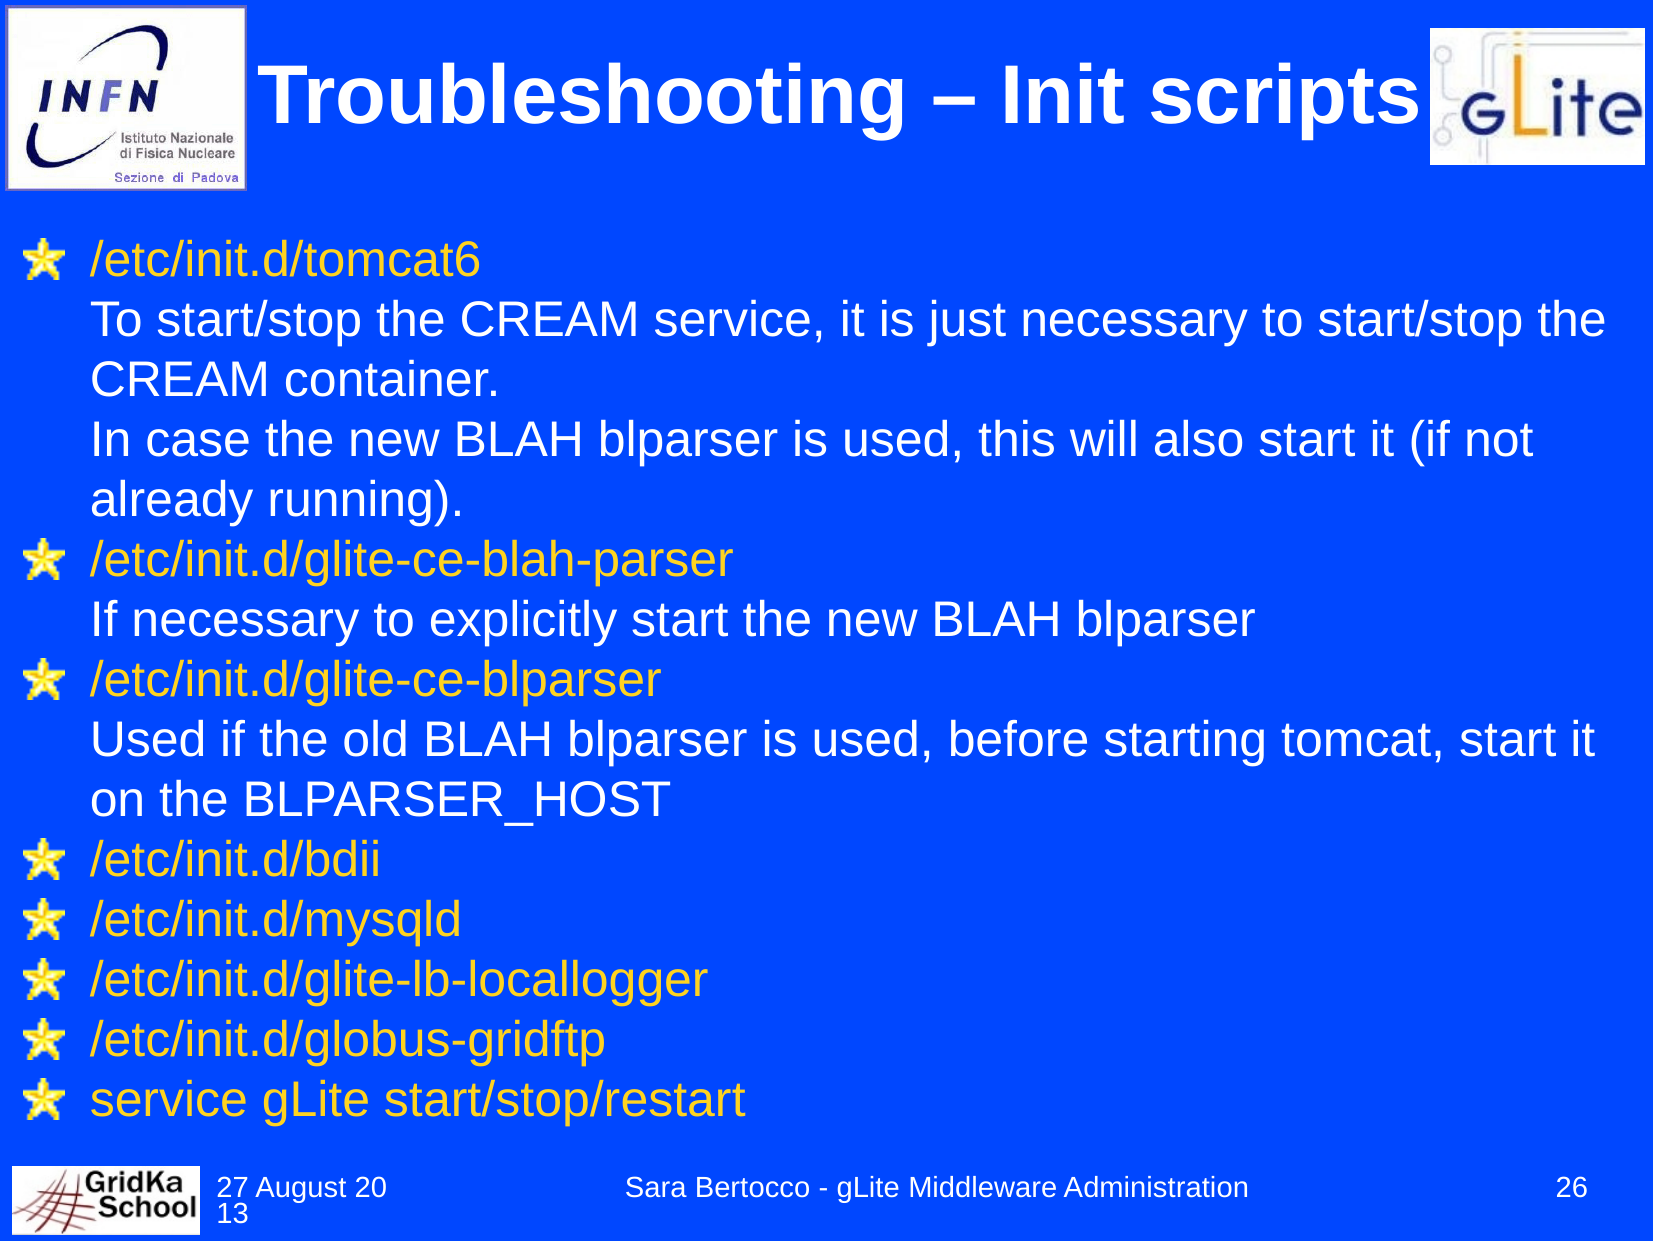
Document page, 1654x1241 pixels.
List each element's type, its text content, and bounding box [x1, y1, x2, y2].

text_box /etc/init.d/tomcat6 To start/stop the CREAM service, it is just necessary to start/stop the CREAM container. In case the new BLAH blparser is used, this will also start it (if not already running). /etc/init.d/glite-ce-blah-parser If necessary to explicitly start the new BLAH blparser /etc/init.d/glite-ce-blparser Used if the old BLAH blparser is used, before starting tomcat, start it on the BLPARSER_HOST /etc/init.d/bdii /etc/init.d/mysqld /etc/init.d/glite-lb-locallogger /etc/init.d/globus-gridftp service gLite start/stop/restart [8, 219, 1638, 1135]
picture [1430, 28, 1645, 165]
title Troubleshooting – Init scripts [247, 7, 1645, 183]
picture [12, 1166, 200, 1235]
picture [5, 5, 247, 191]
